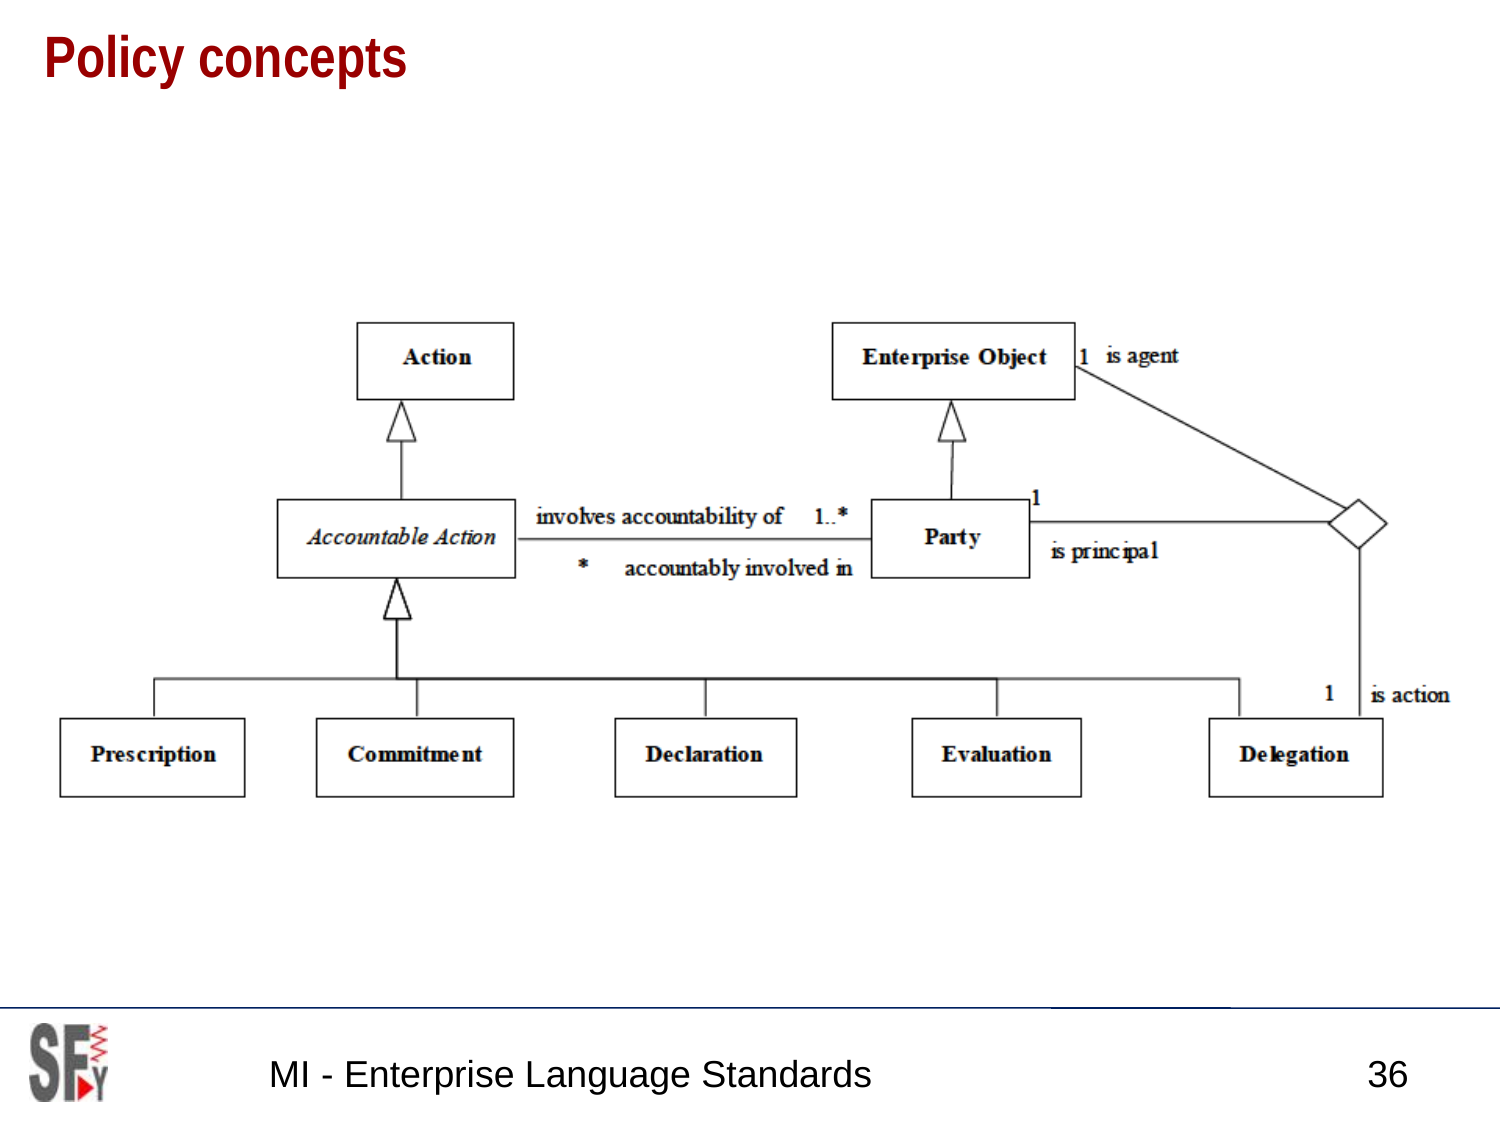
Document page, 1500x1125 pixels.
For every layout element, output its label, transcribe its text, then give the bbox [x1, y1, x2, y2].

slide_number <numéro> [1352, 1034, 1490, 1103]
picture [16, 288, 1484, 837]
footer MI - Enterprise Language Standards [253, 1034, 1336, 1103]
picture [29, 1023, 108, 1102]
title Policy concepts [29, 12, 1471, 138]
